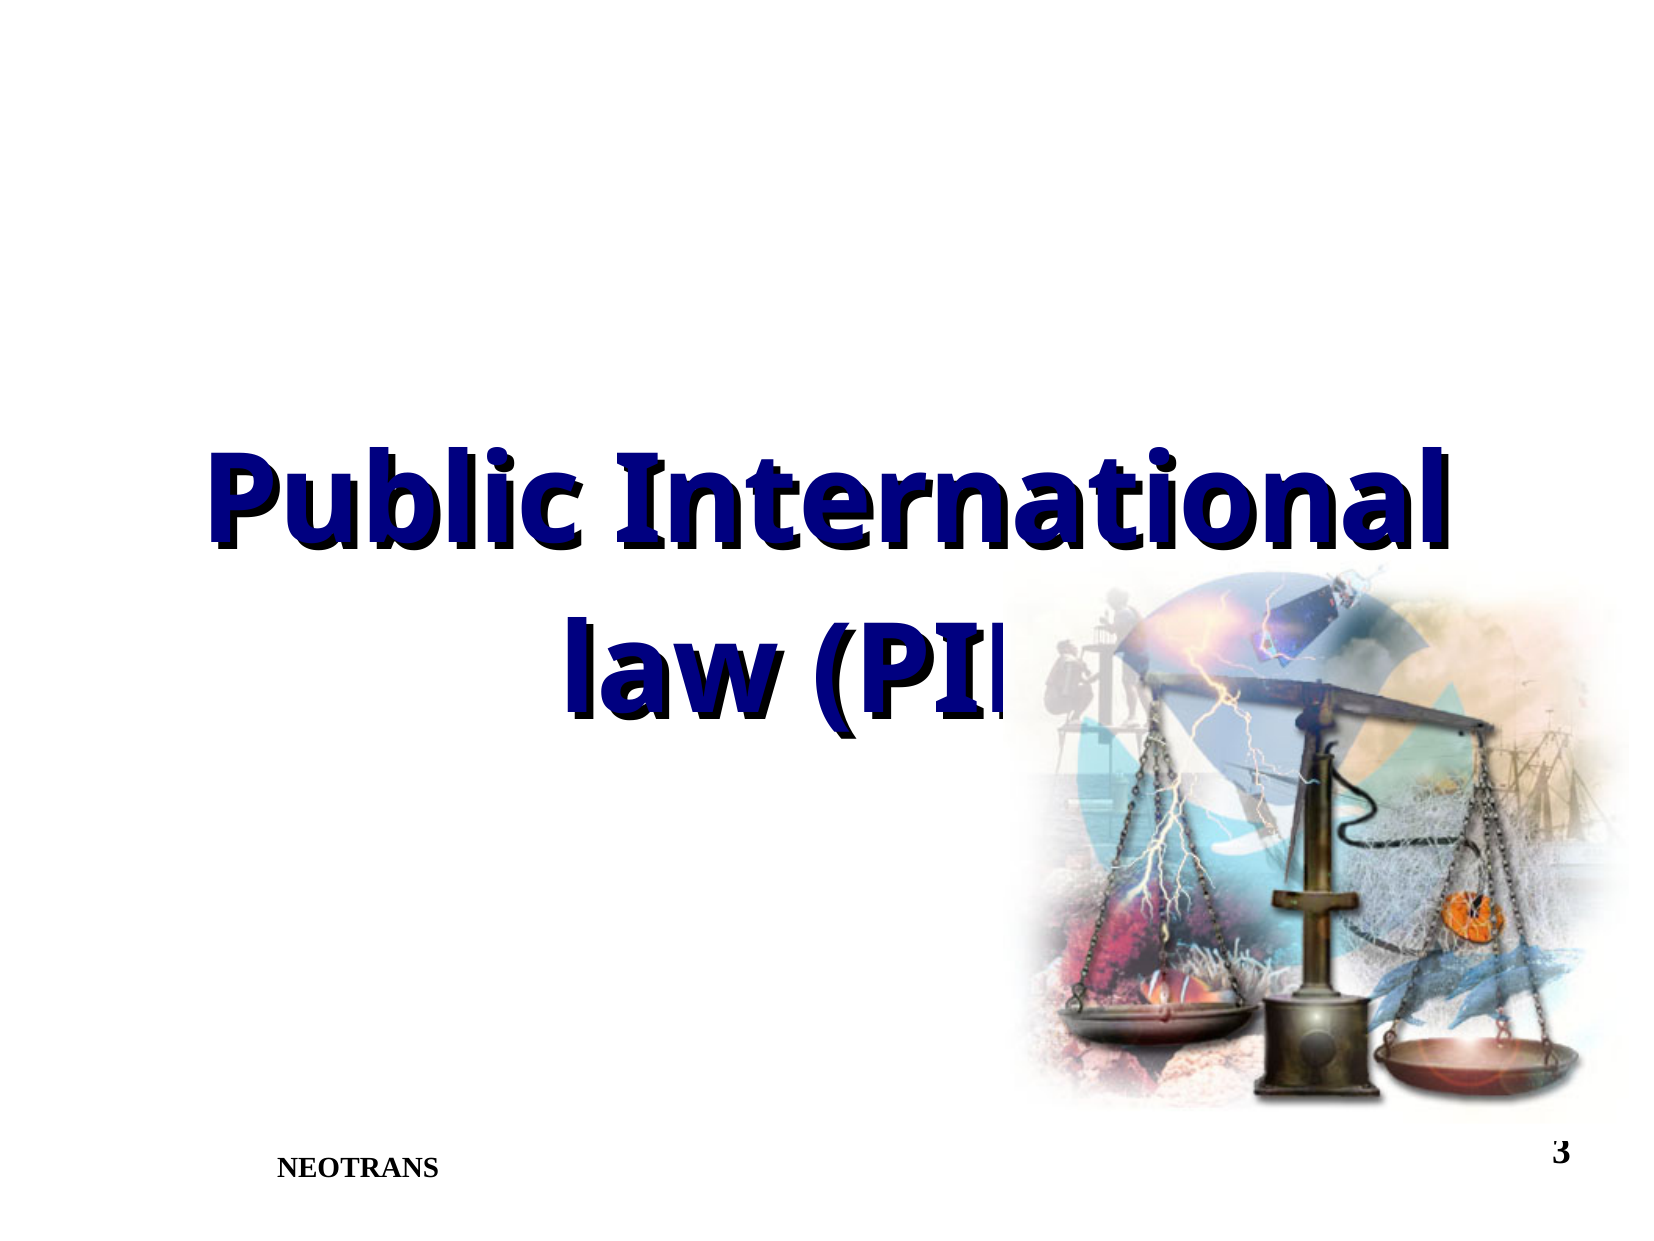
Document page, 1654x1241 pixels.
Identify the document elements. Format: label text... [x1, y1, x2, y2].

picture [1003, 560, 1629, 1141]
subtitle Public International law (PIL) [82, 49, 1571, 1109]
